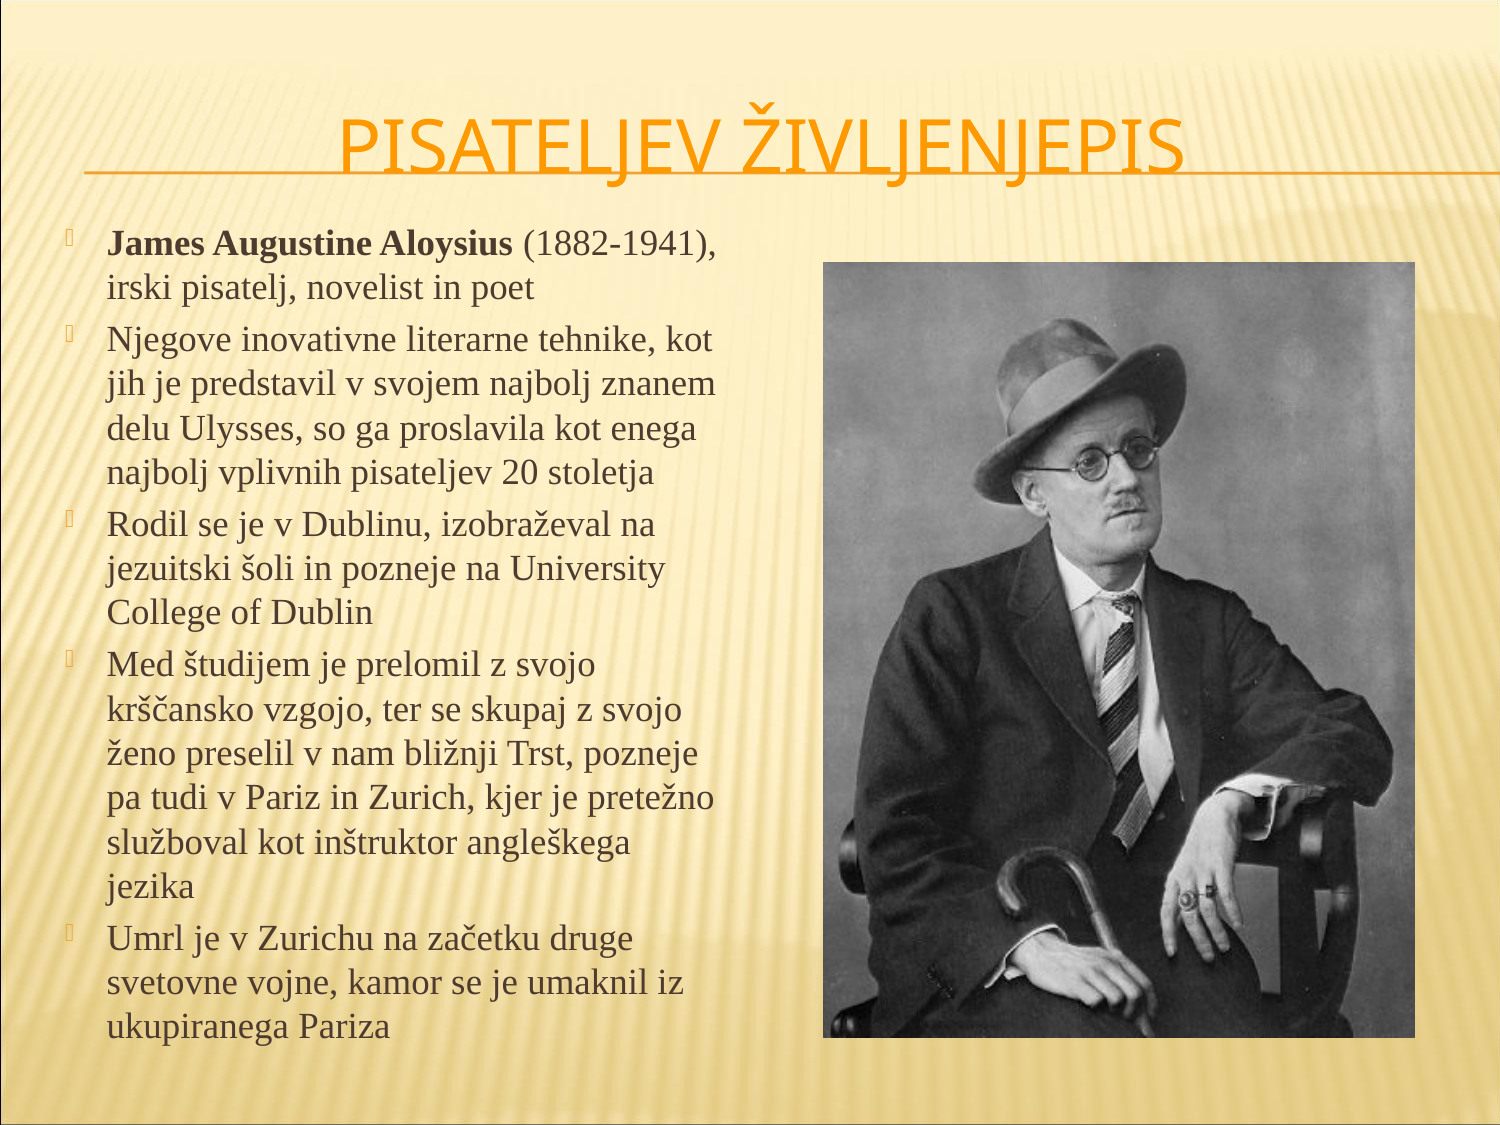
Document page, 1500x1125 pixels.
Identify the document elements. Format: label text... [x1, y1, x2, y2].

list James Augustine Aloysius (1882-1941), irski pisatelj, novelist in poet Njegove inovativne literarne tehnike, kot jih je predstavil v svojem najbolj znanem delu Ulysses, so ga proslavila kot enega najbolj vplivnih pisateljev 20 stoletja Rodil se je v Dublinu, izobraževal na jezuitski šoli in pozneje na University College of Dublin Med študijem je prelomil z svojo krščansko vzgojo, ter se skupaj z svojo ženo preselil v nam bližnji Trst, pozneje pa tudi v Pariz in Zurich, kjer je pretežno služboval kot inštruktor angleškega jezika Umrl je v Zurichu na začetku druge svetovne vojne, kamor se je umaknil iz ukupiranega Pariza [50, 210, 738, 1090]
title Pisateljev življenjepis [49, 75, 1475, 213]
picture [0, 0, 1500, 1125]
